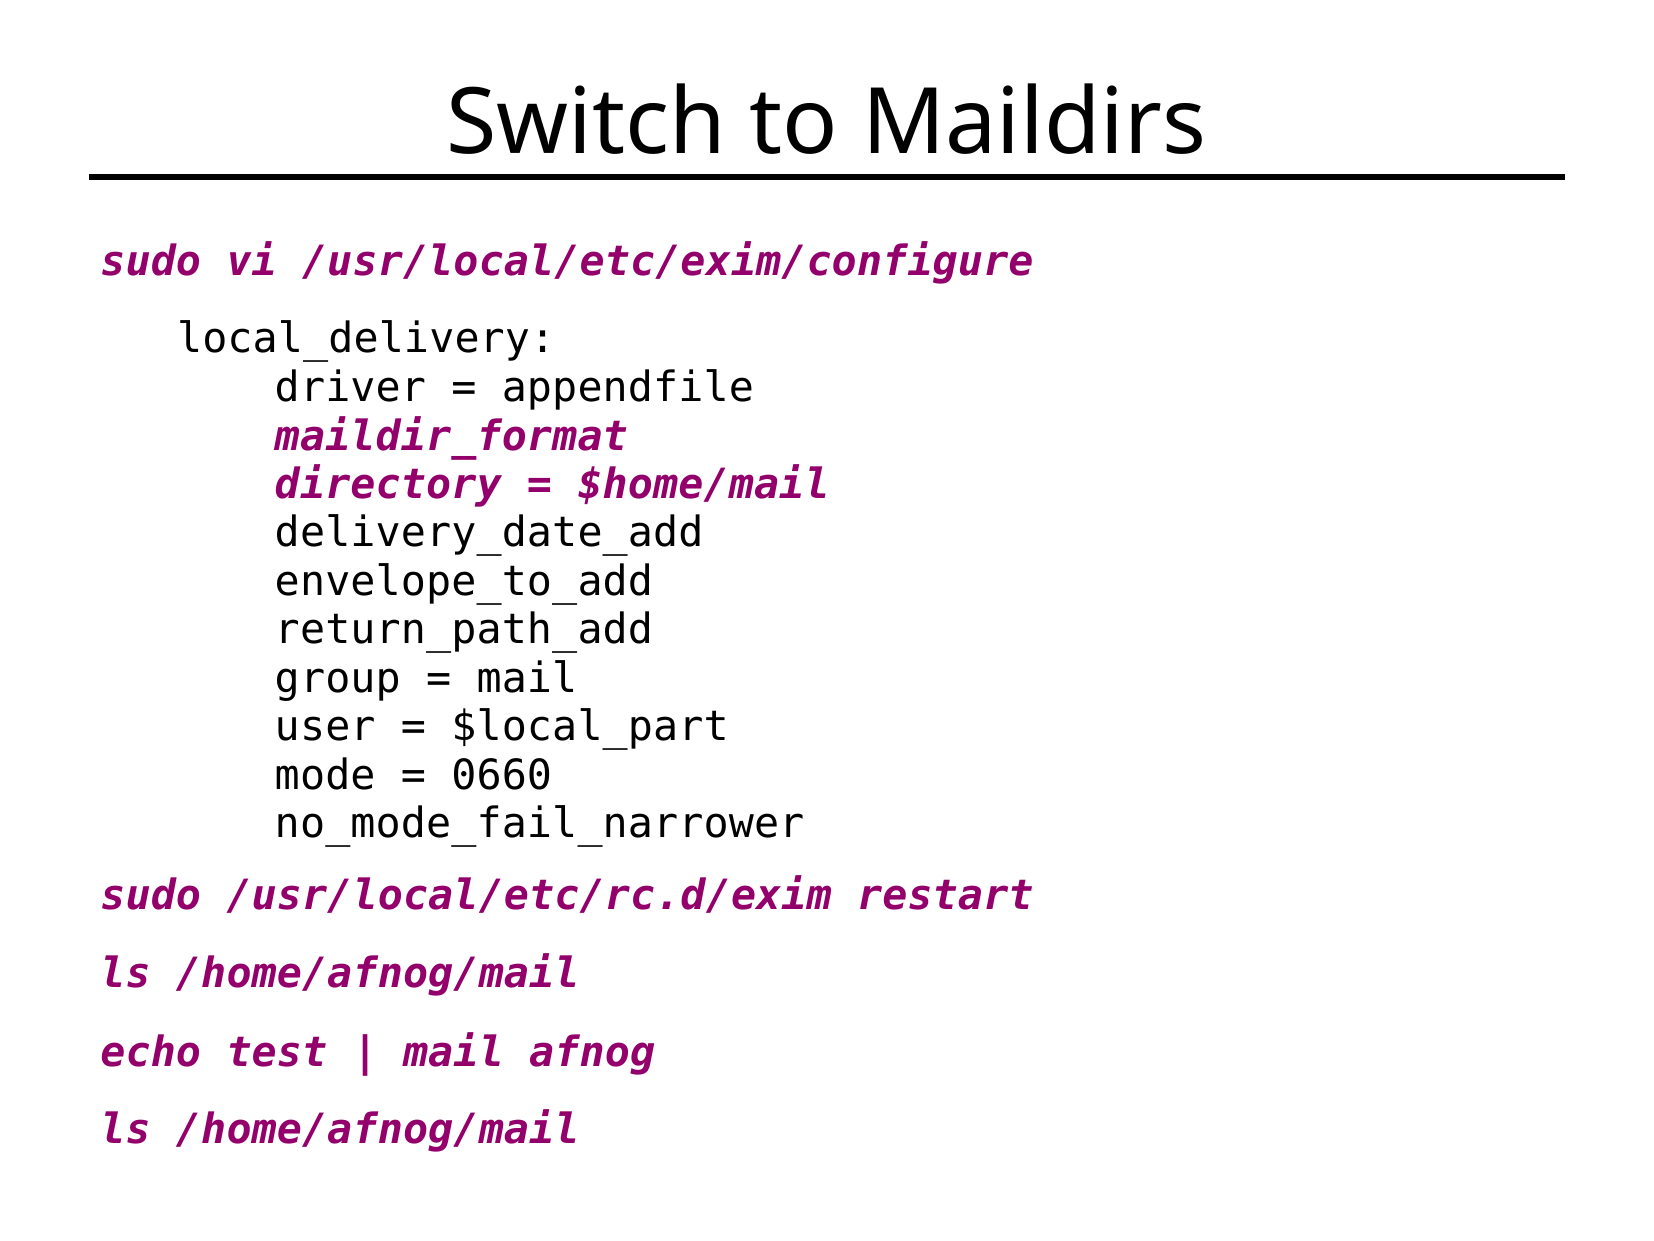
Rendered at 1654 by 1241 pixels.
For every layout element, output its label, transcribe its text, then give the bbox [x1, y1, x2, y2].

title Switch to Maildirs [82, 29, 1571, 207]
list sudo vi /usr/local/etc/exim/configure local_delivery: driver = appendfile maildir_format directory = $home/mail delivery_date_add envelope_to_add return_path_add group = mail user = $local_part mode = 0660 no_mode_fail_narrower sudo /usr/local/etc/rc.d/exim restart ls /home/afnog/mail echo test | mail afnog ls /home/afnog/mail [82, 236, 1571, 1154]
